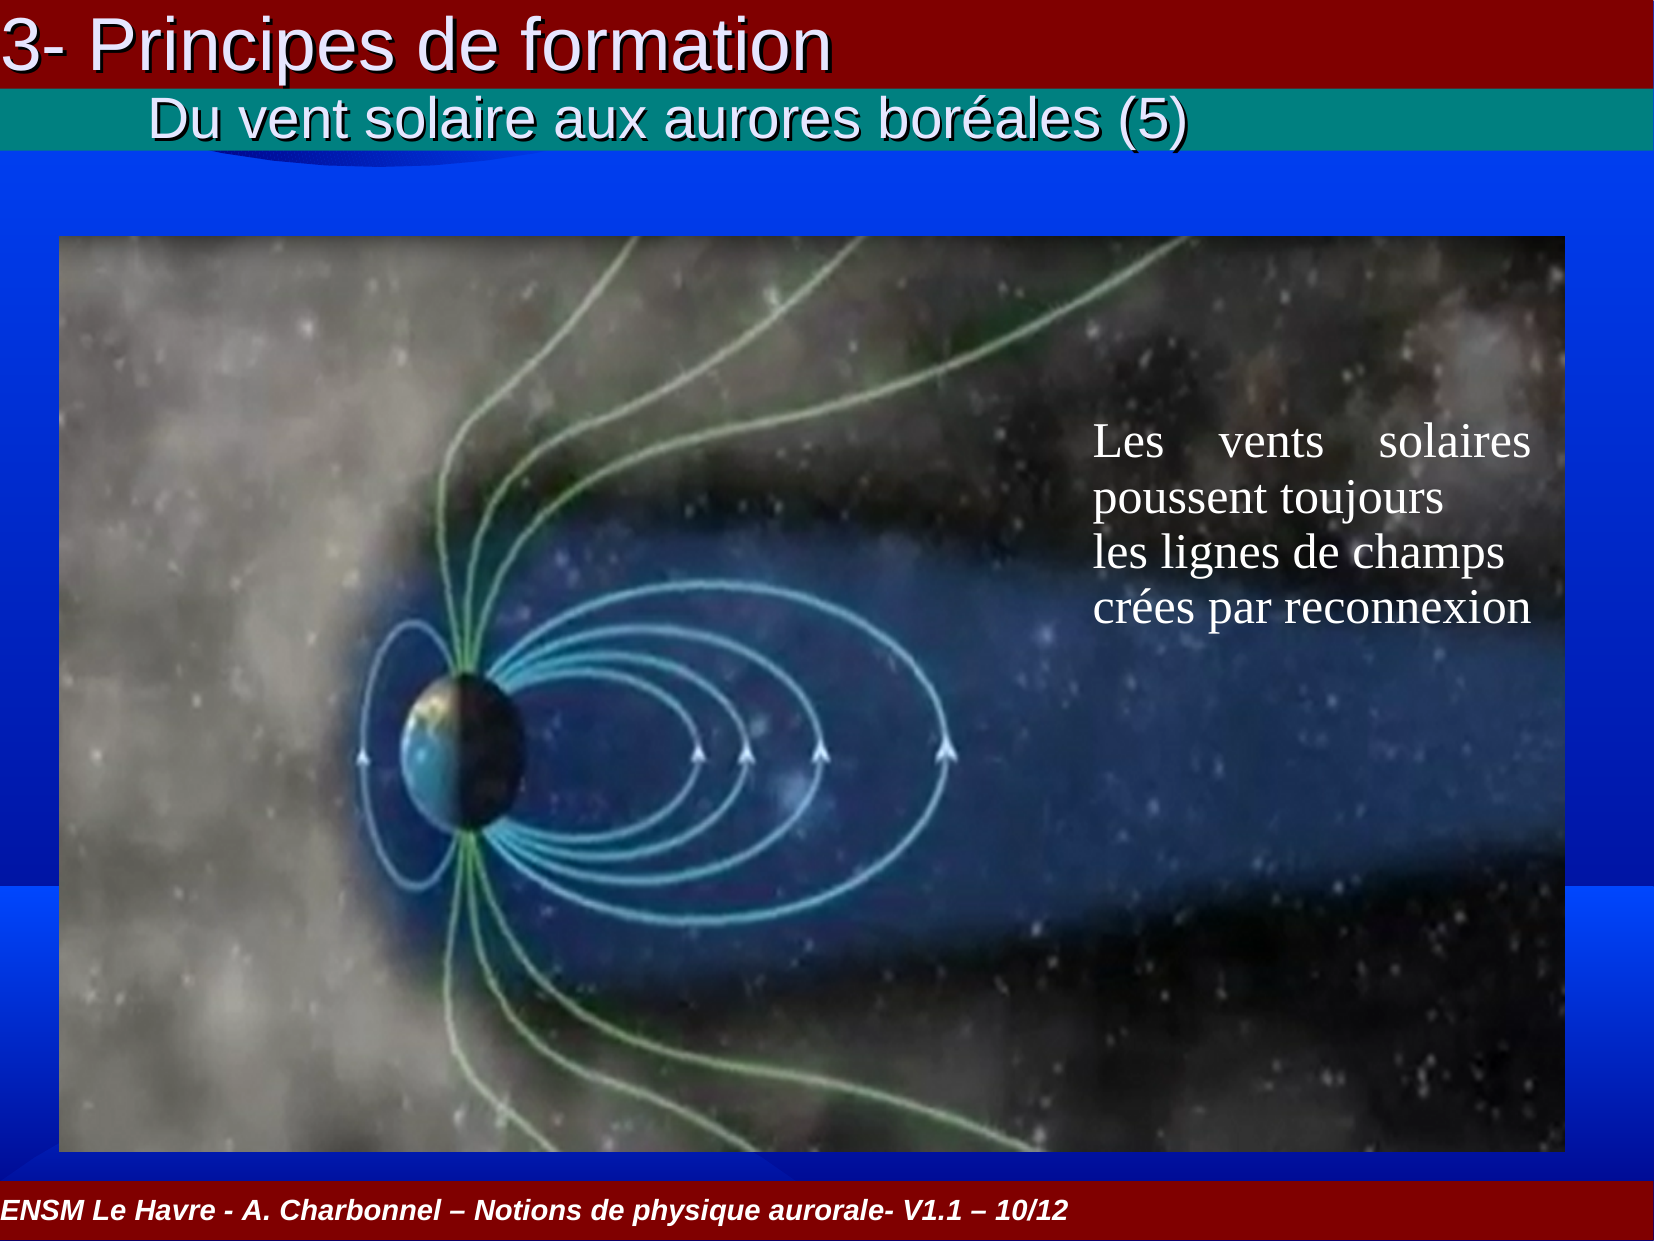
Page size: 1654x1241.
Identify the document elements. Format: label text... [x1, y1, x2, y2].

picture [59, 236, 1565, 1152]
text_box Les vents solaires poussent toujours les lignes de champs crées par reconnexion [1092, 413, 1536, 768]
text_box ENSM Le Havre - A. Charbonnel – Notions de physique aurorale- V1.1 – 10/12 [0, 1181, 1654, 1241]
title Du vent solaire aux aurores boréales (5) [0, 89, 1654, 151]
title 3- Principes de formation [0, 0, 1654, 89]
